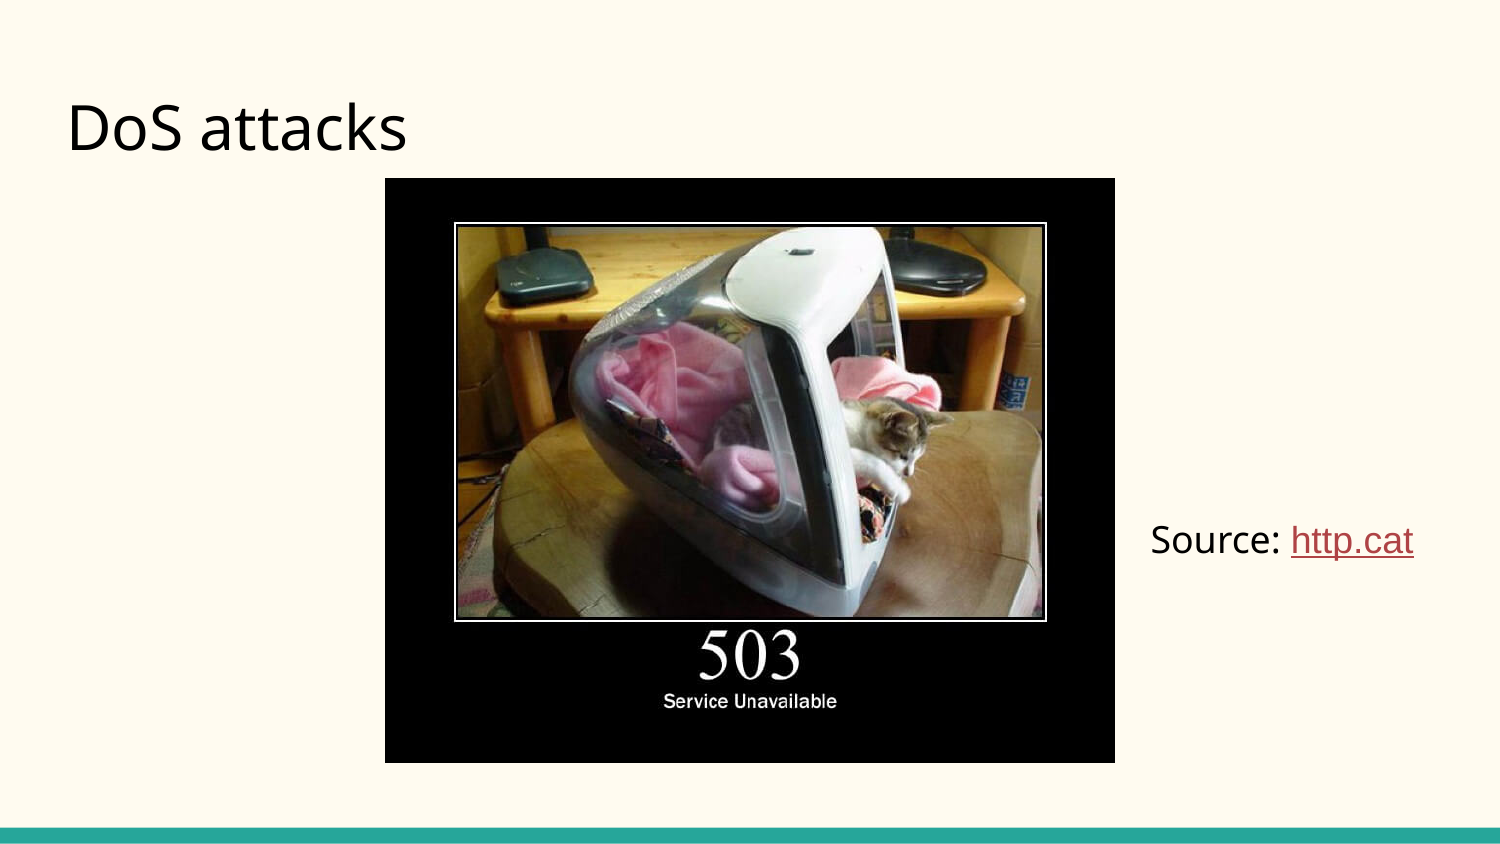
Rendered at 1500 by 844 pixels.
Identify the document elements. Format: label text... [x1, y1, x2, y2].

title DoS attacks [51, 72, 1449, 174]
picture [385, 178, 1115, 763]
text_box Source: http.cat [1135, 501, 1500, 603]
